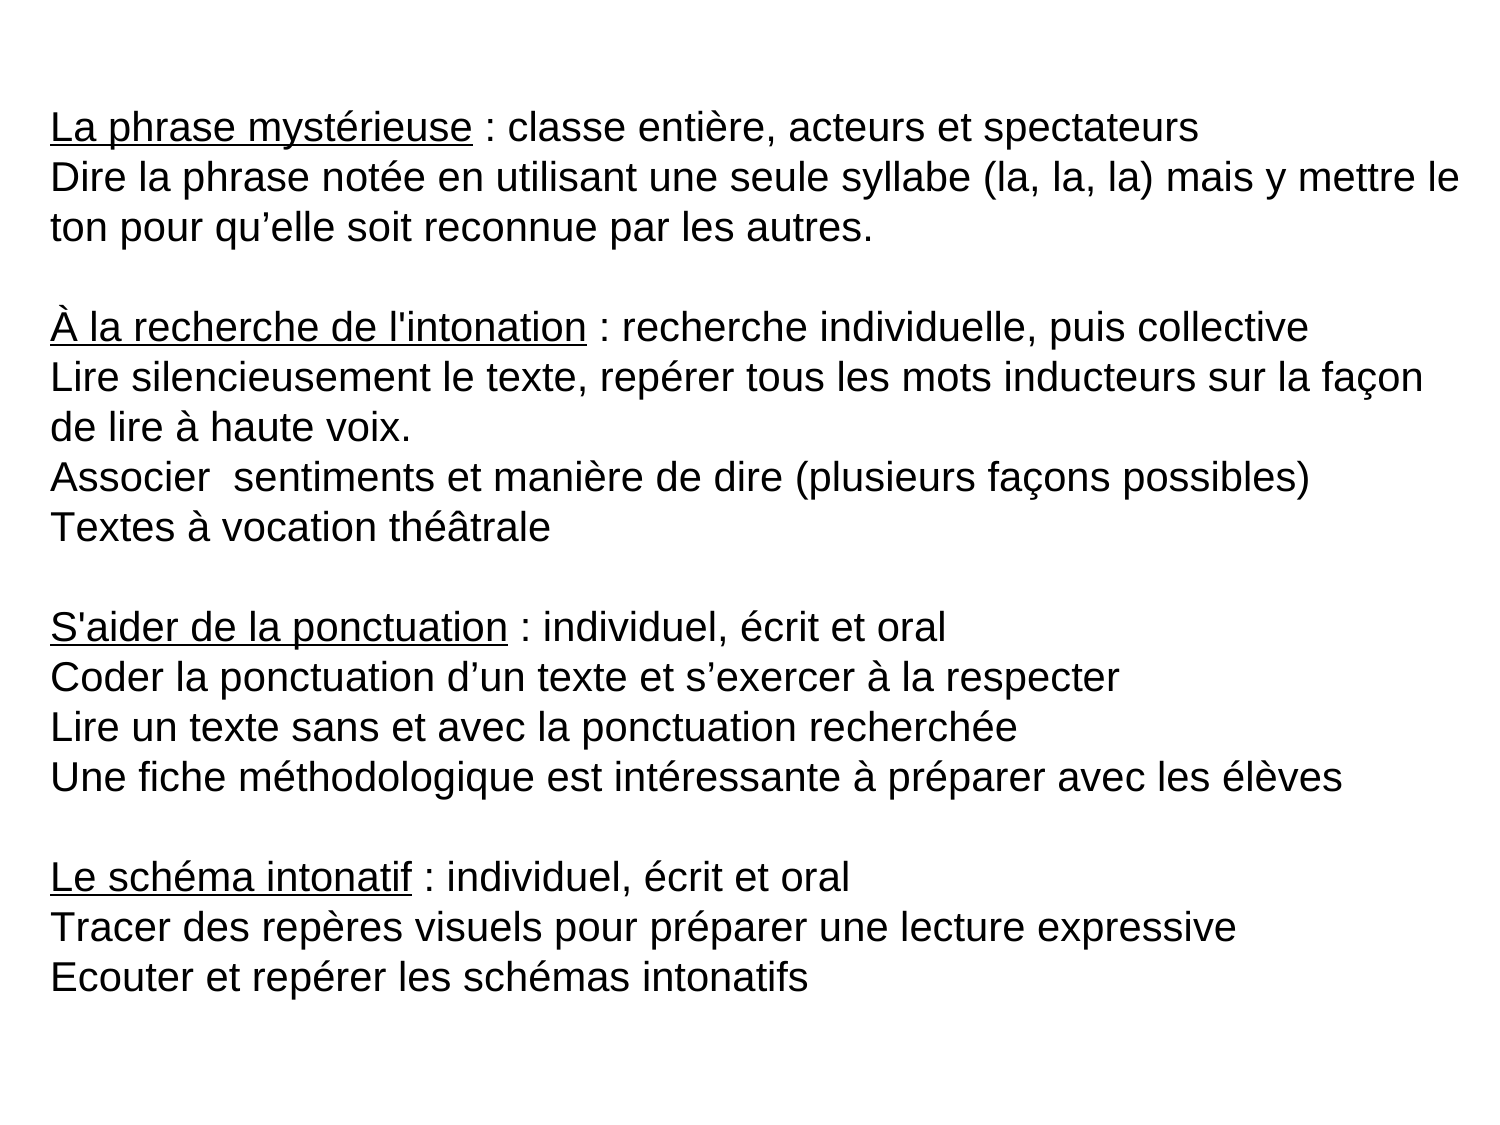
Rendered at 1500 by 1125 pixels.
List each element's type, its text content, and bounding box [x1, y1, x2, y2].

text_box La phrase mystérieuse : classe entière, acteurs et spectateurs Dire la phrase notée en utilisant une seule syllabe (la, la, la) mais y mettre le ton pour qu’elle soit reconnue par les autres. À la recherche de l'intonation : recherche individuelle, puis collective Lire silencieusement le texte, repérer tous les mots inducteurs sur la façon de lire à haute voix. Associer sentiments et manière de dire (plusieurs façons possibles) Textes à vocation théâtrale S'aider de la ponctuation : individuel, écrit et oral Coder la ponctuation d’un texte et s’exercer à la respecter Lire un texte sans et avec la ponctuation recherchée Une fiche méthodologique est intéressante à préparer avec les élèves Le schéma intonatif : individuel, écrit et oral Tracer des repères visuels pour préparer une lecture expressive Ecouter et repérer les schémas intonatifs [35, 47, 1477, 1008]
